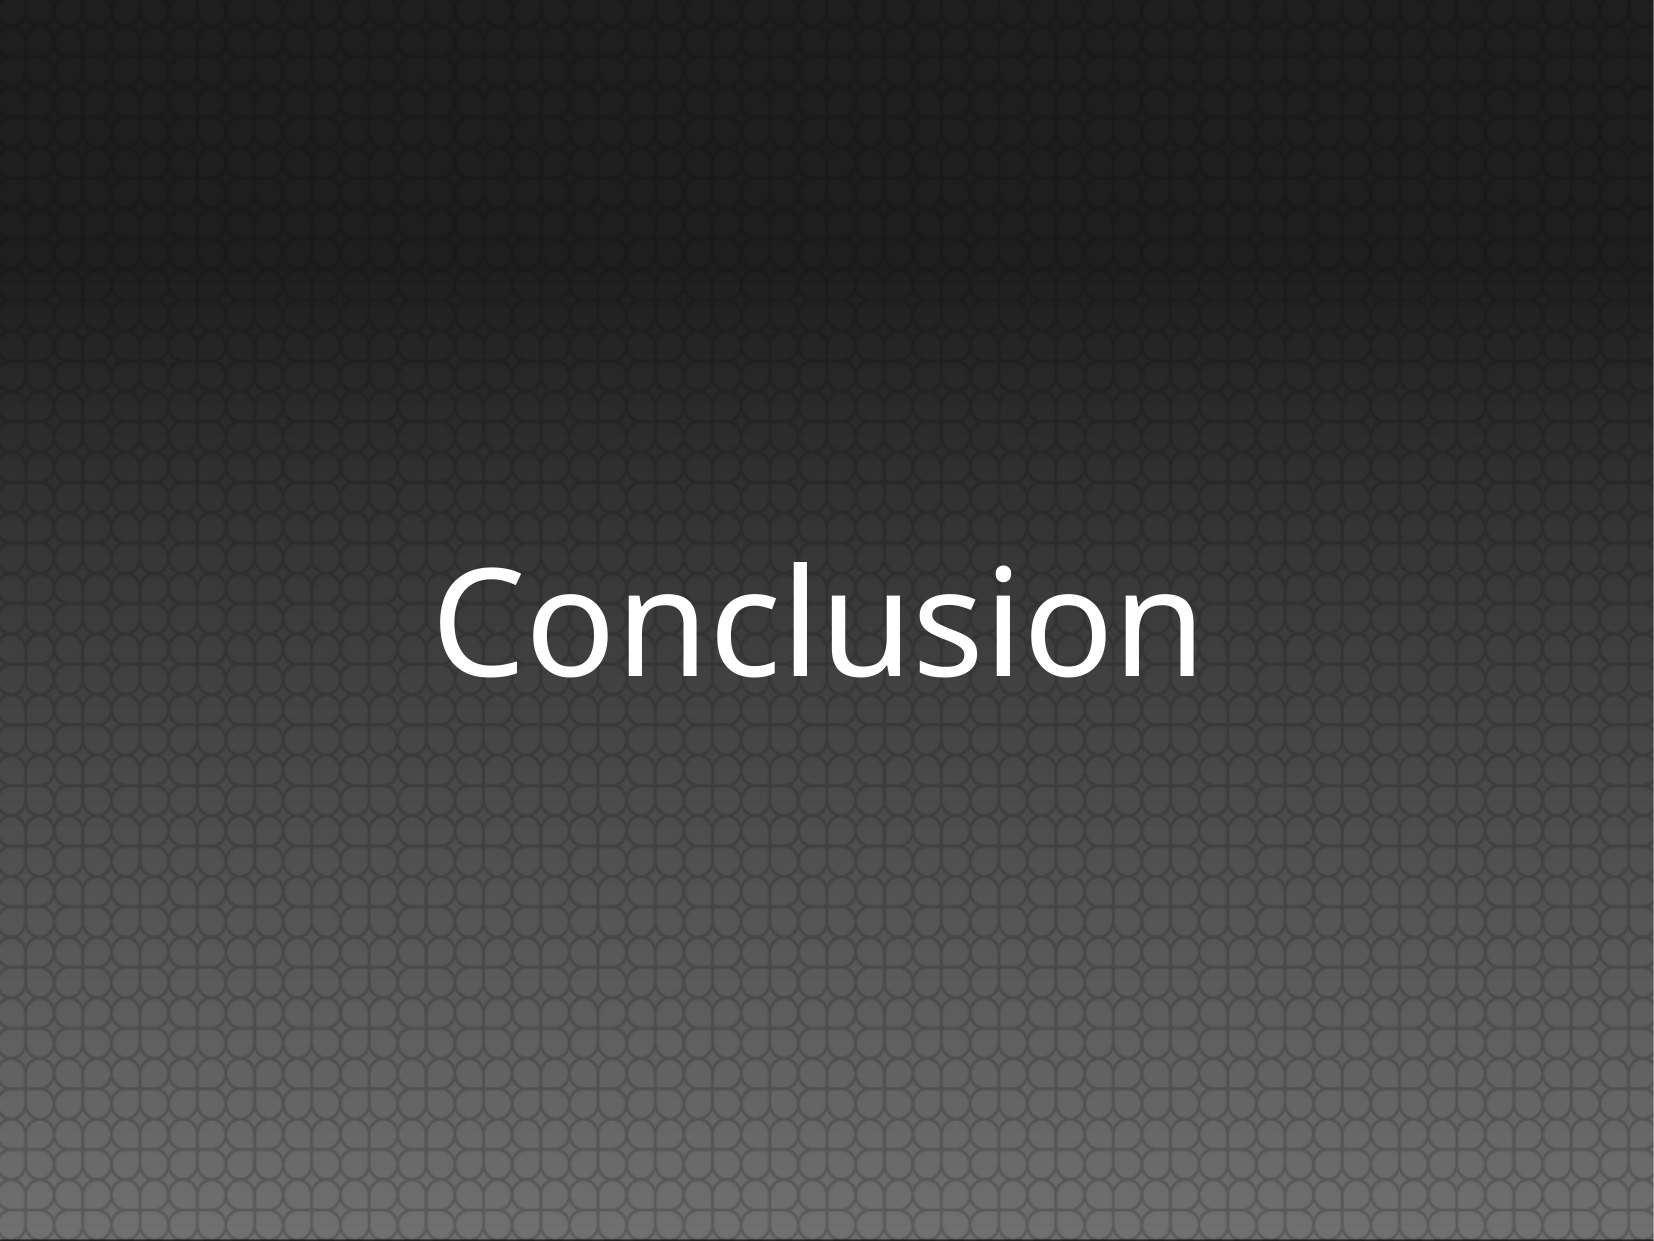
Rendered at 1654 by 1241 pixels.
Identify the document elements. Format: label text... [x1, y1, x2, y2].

title Conclusion [75, 525, 1564, 713]
picture [0, 0, 1654, 1241]
